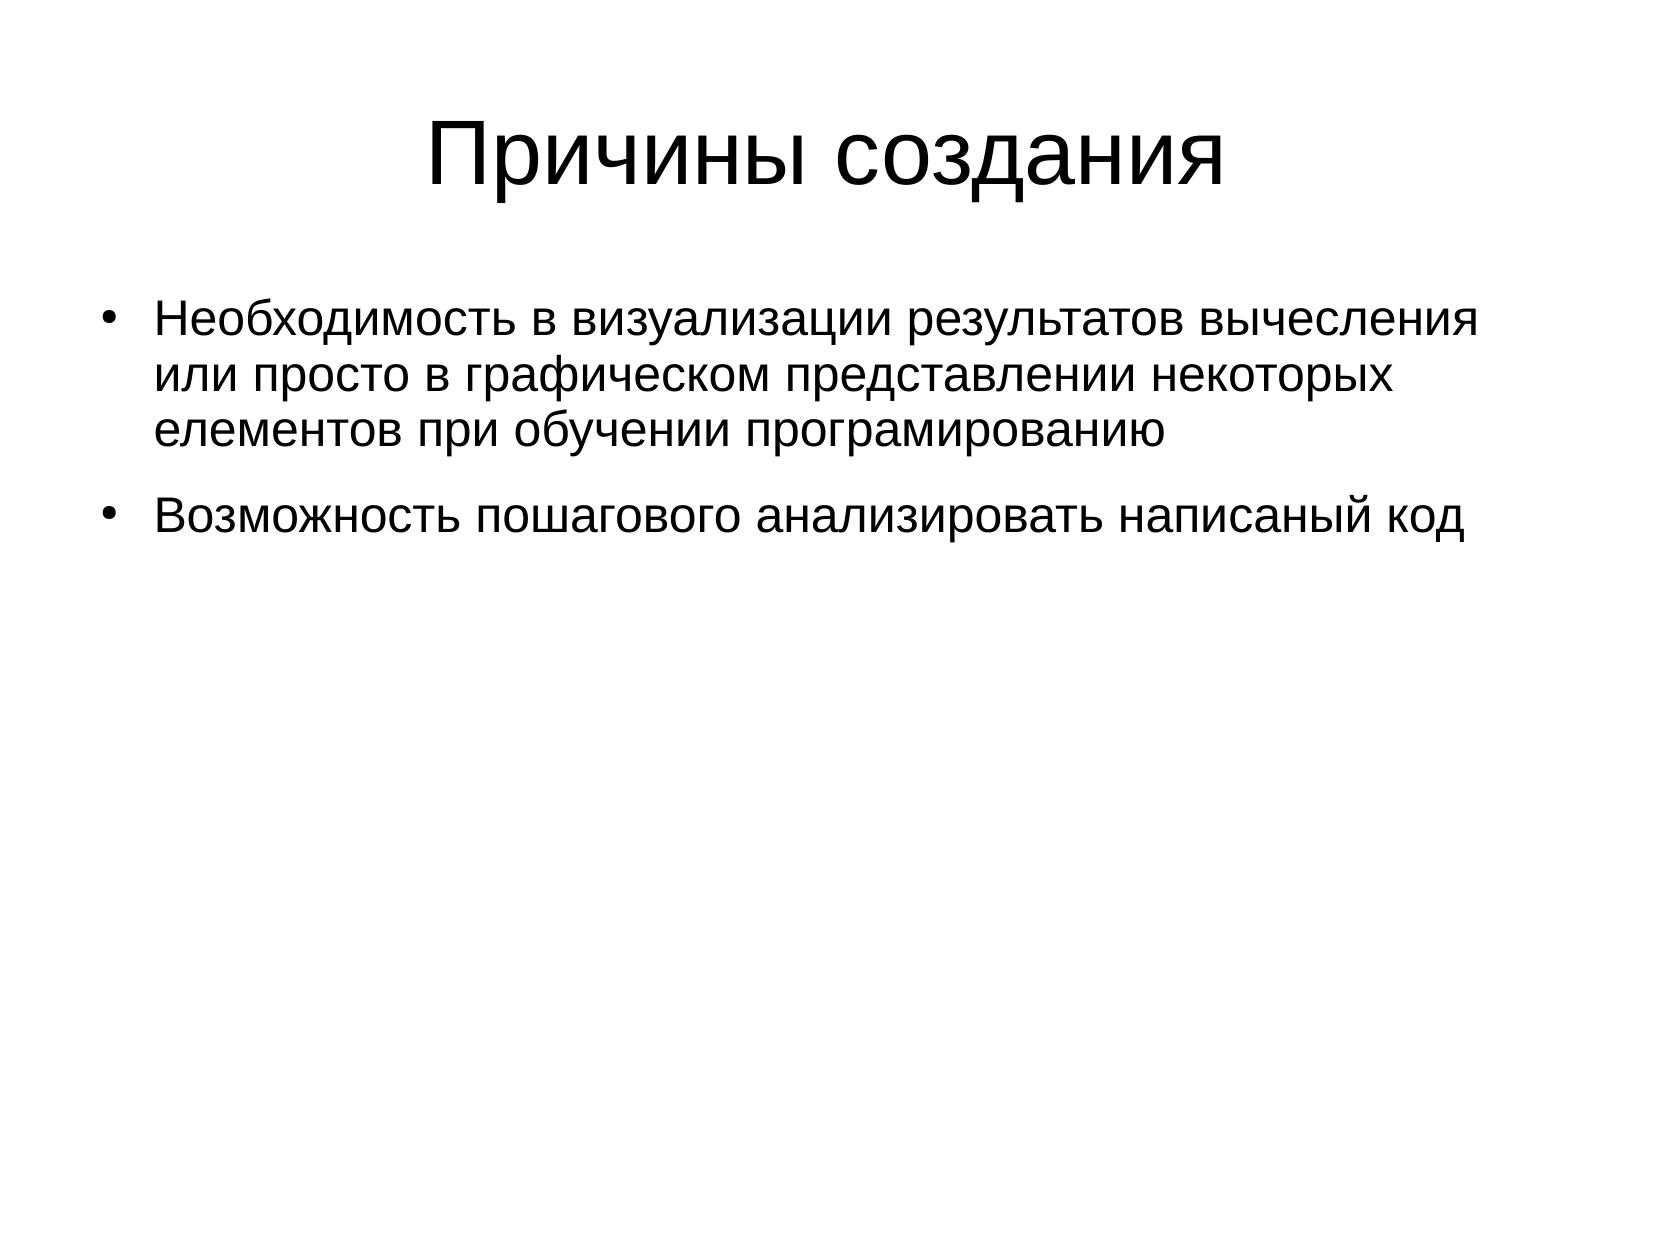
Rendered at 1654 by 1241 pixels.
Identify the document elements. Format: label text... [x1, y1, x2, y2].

title Причины создания [82, 49, 1571, 257]
list Необходимость в визуализации результатов вычесления или просто в графическом представлении некоторых елементов при обучении програмированию Возможность пошагового анализировать написаный код [82, 290, 1571, 1109]
